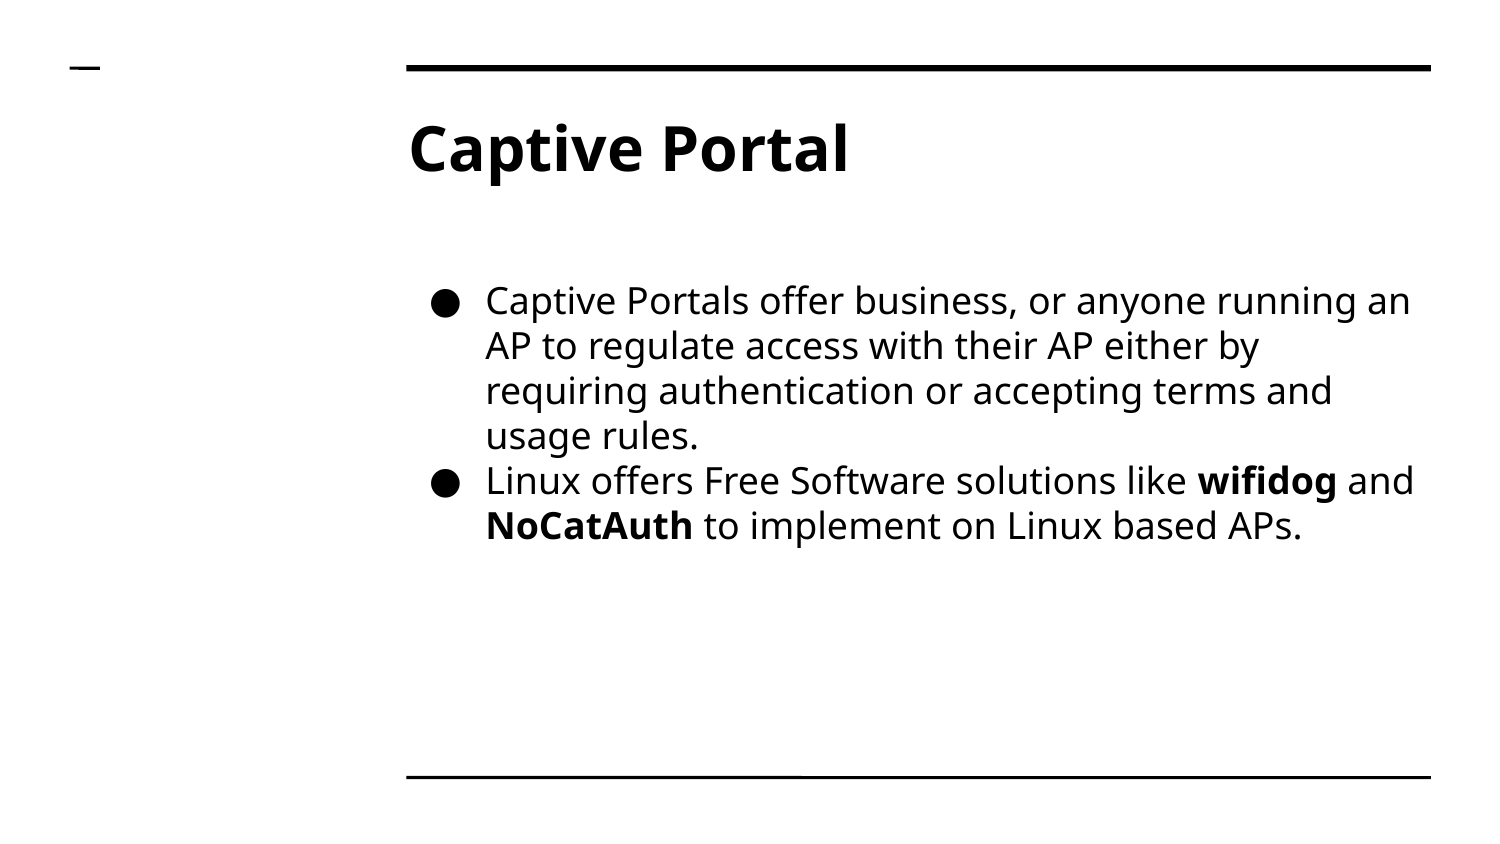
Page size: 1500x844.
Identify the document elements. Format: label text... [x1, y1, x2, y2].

list Captive Portals offer business, or anyone running an AP to regulate access with their AP either by requiring authentication or accepting terms and usage rules. Linux offers Free Software solutions like wifidog and NoCatAuth to implement on Linux based APs. [395, 261, 1433, 755]
title Captive Portal [393, 94, 1431, 199]
